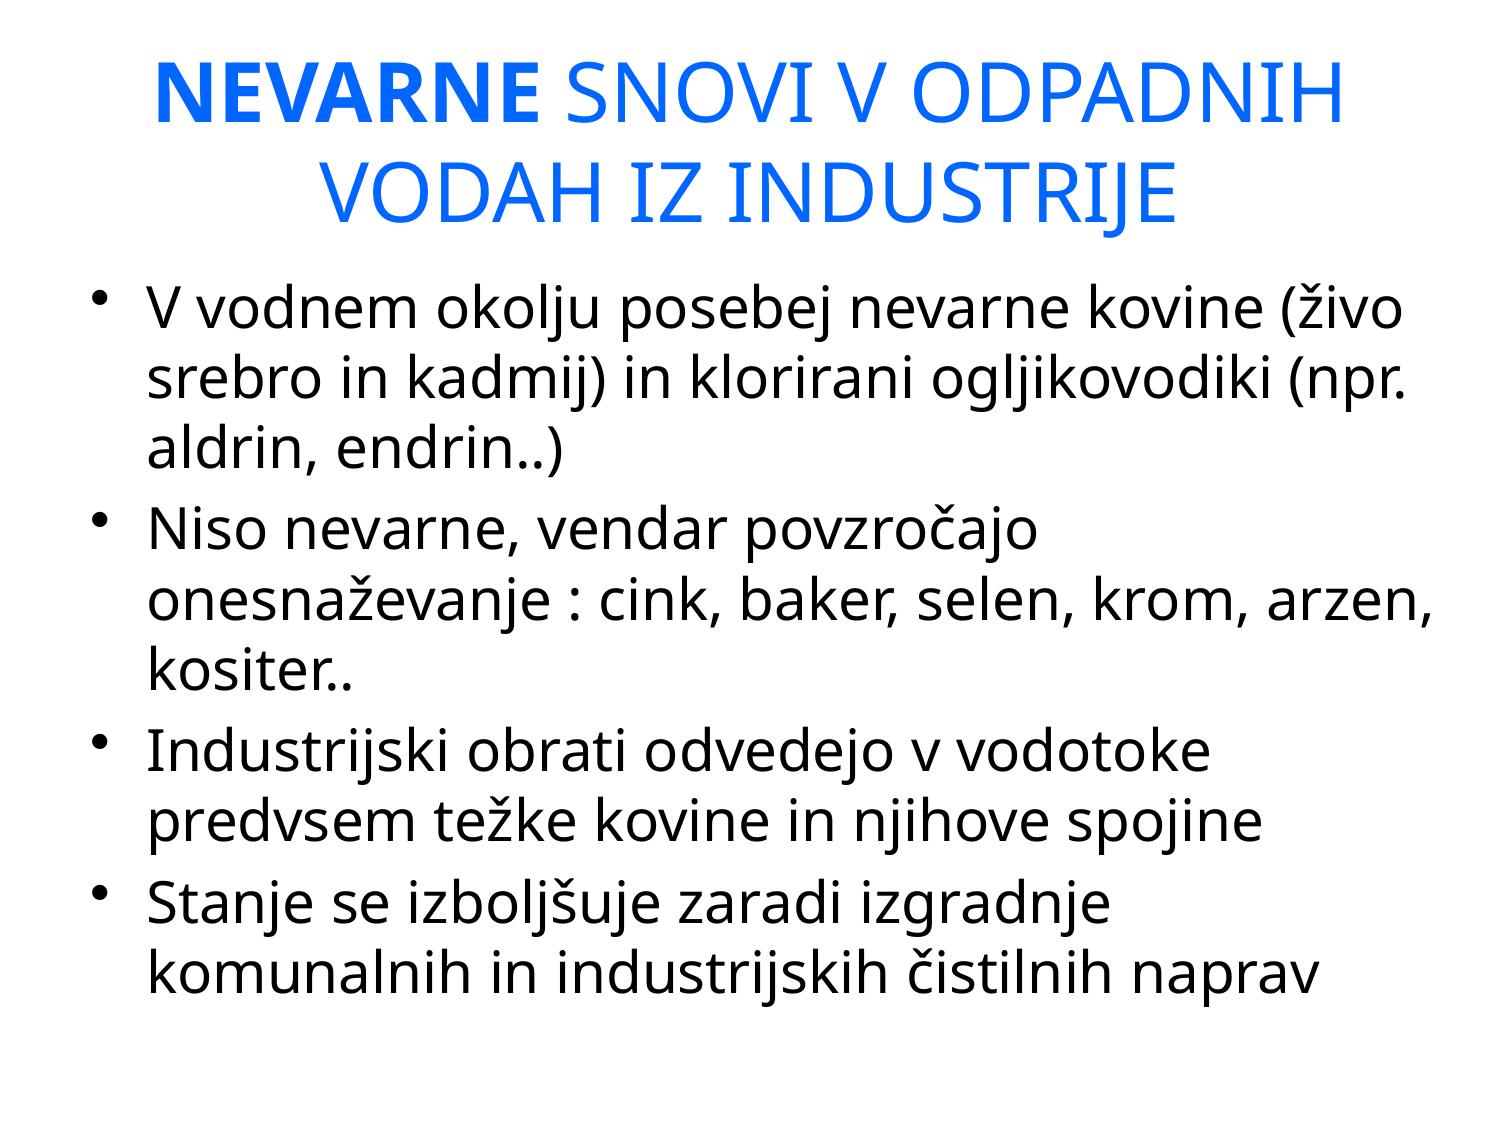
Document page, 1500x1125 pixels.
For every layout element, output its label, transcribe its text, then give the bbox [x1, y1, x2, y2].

list V vodnem okolju posebej nevarne kovine (živo srebro in kadmij) in klorirani ogljikovodiki (npr. aldrin, endrin..) Niso nevarne, vendar povzročajo onesnaževanje : cink, baker, selen, krom, arzen, kositer.. Industrijski obrati odvedejo v vodotoke predvsem težke kovine in njihove spojine Stanje se izboljšuje zaradi izgradnje komunalnih in industrijskih čistilnih naprav [75, 262, 1471, 1094]
title NEVARNE SNOVI V ODPADNIH VODAH IZ INDUSTRIJE [75, 45, 1425, 233]
